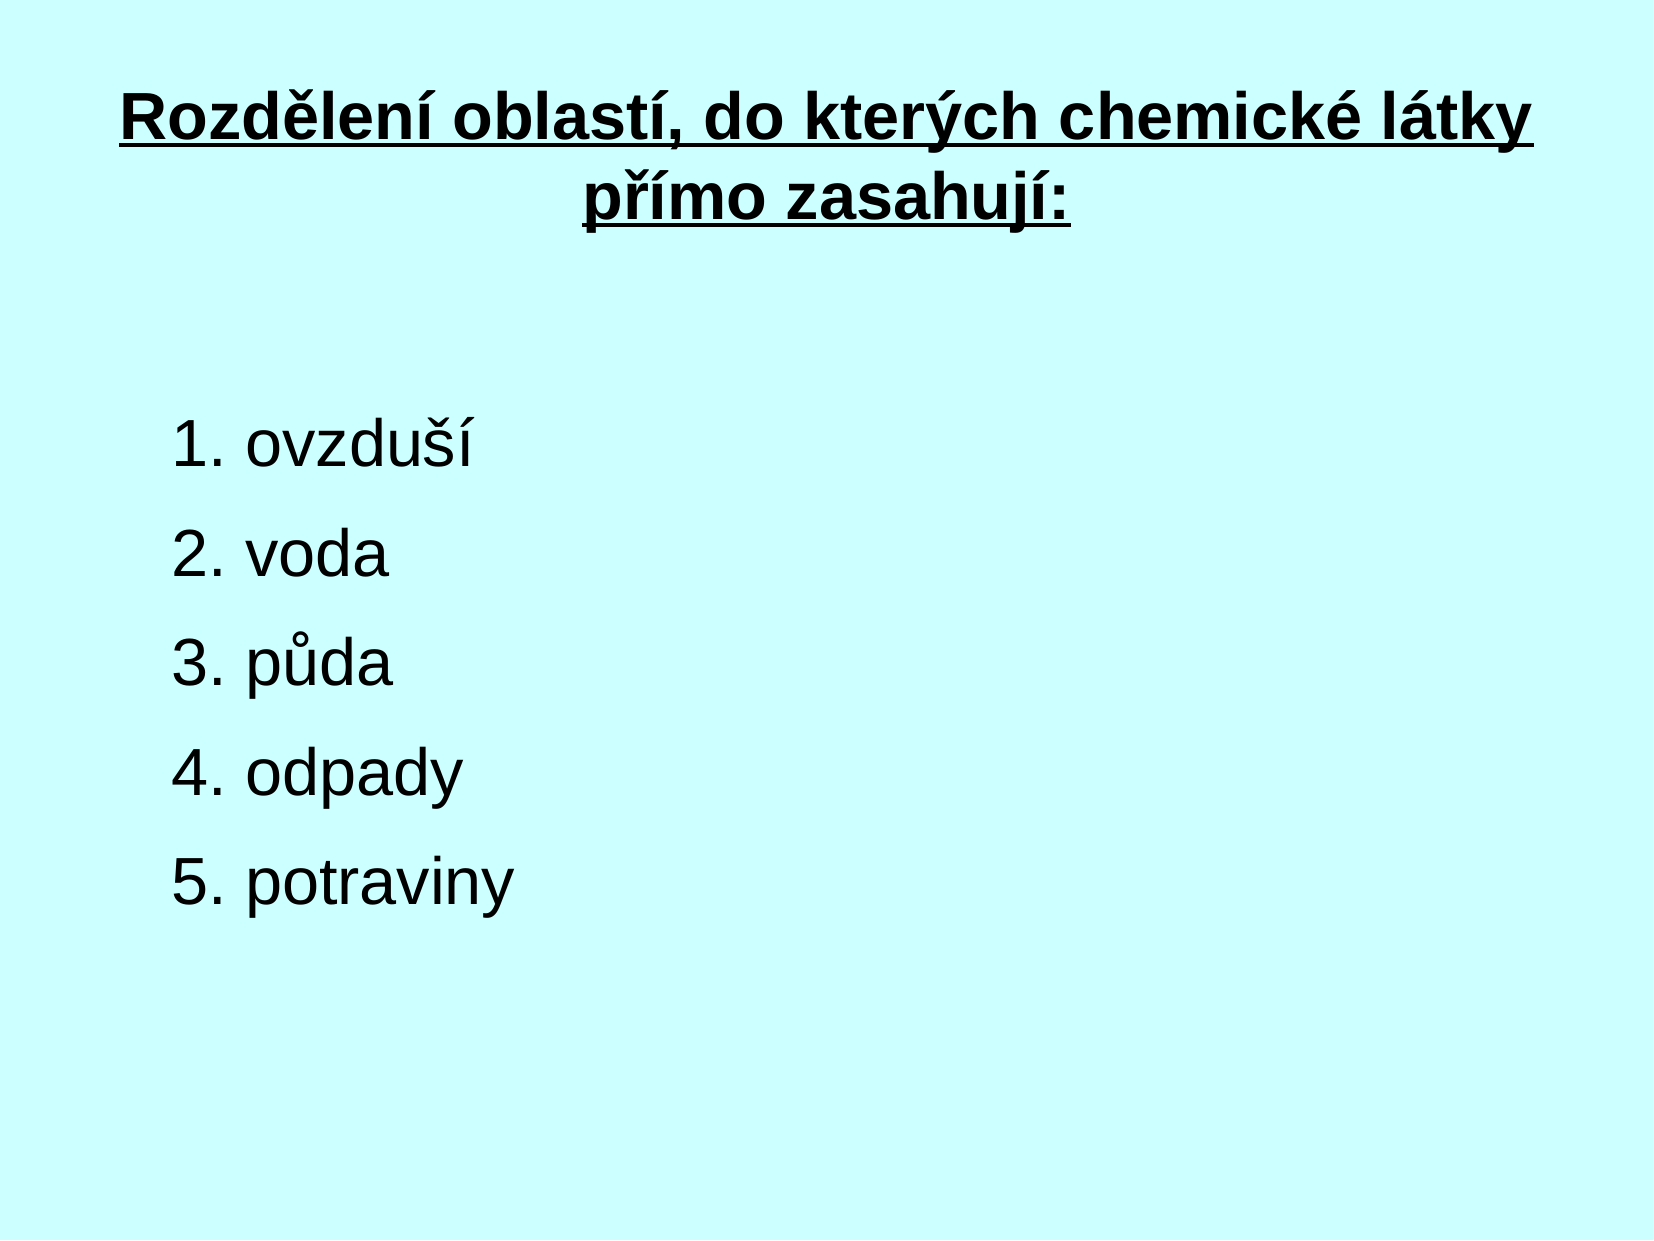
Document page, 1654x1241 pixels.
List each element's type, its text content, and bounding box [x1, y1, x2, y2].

title Rozdělení oblastí, do kterých chemické látky přímo zasahují: [82, 49, 1571, 257]
list 1. ovzduší 2. voda 3. půda 4. odpady 5. potraviny [82, 290, 1571, 1109]
